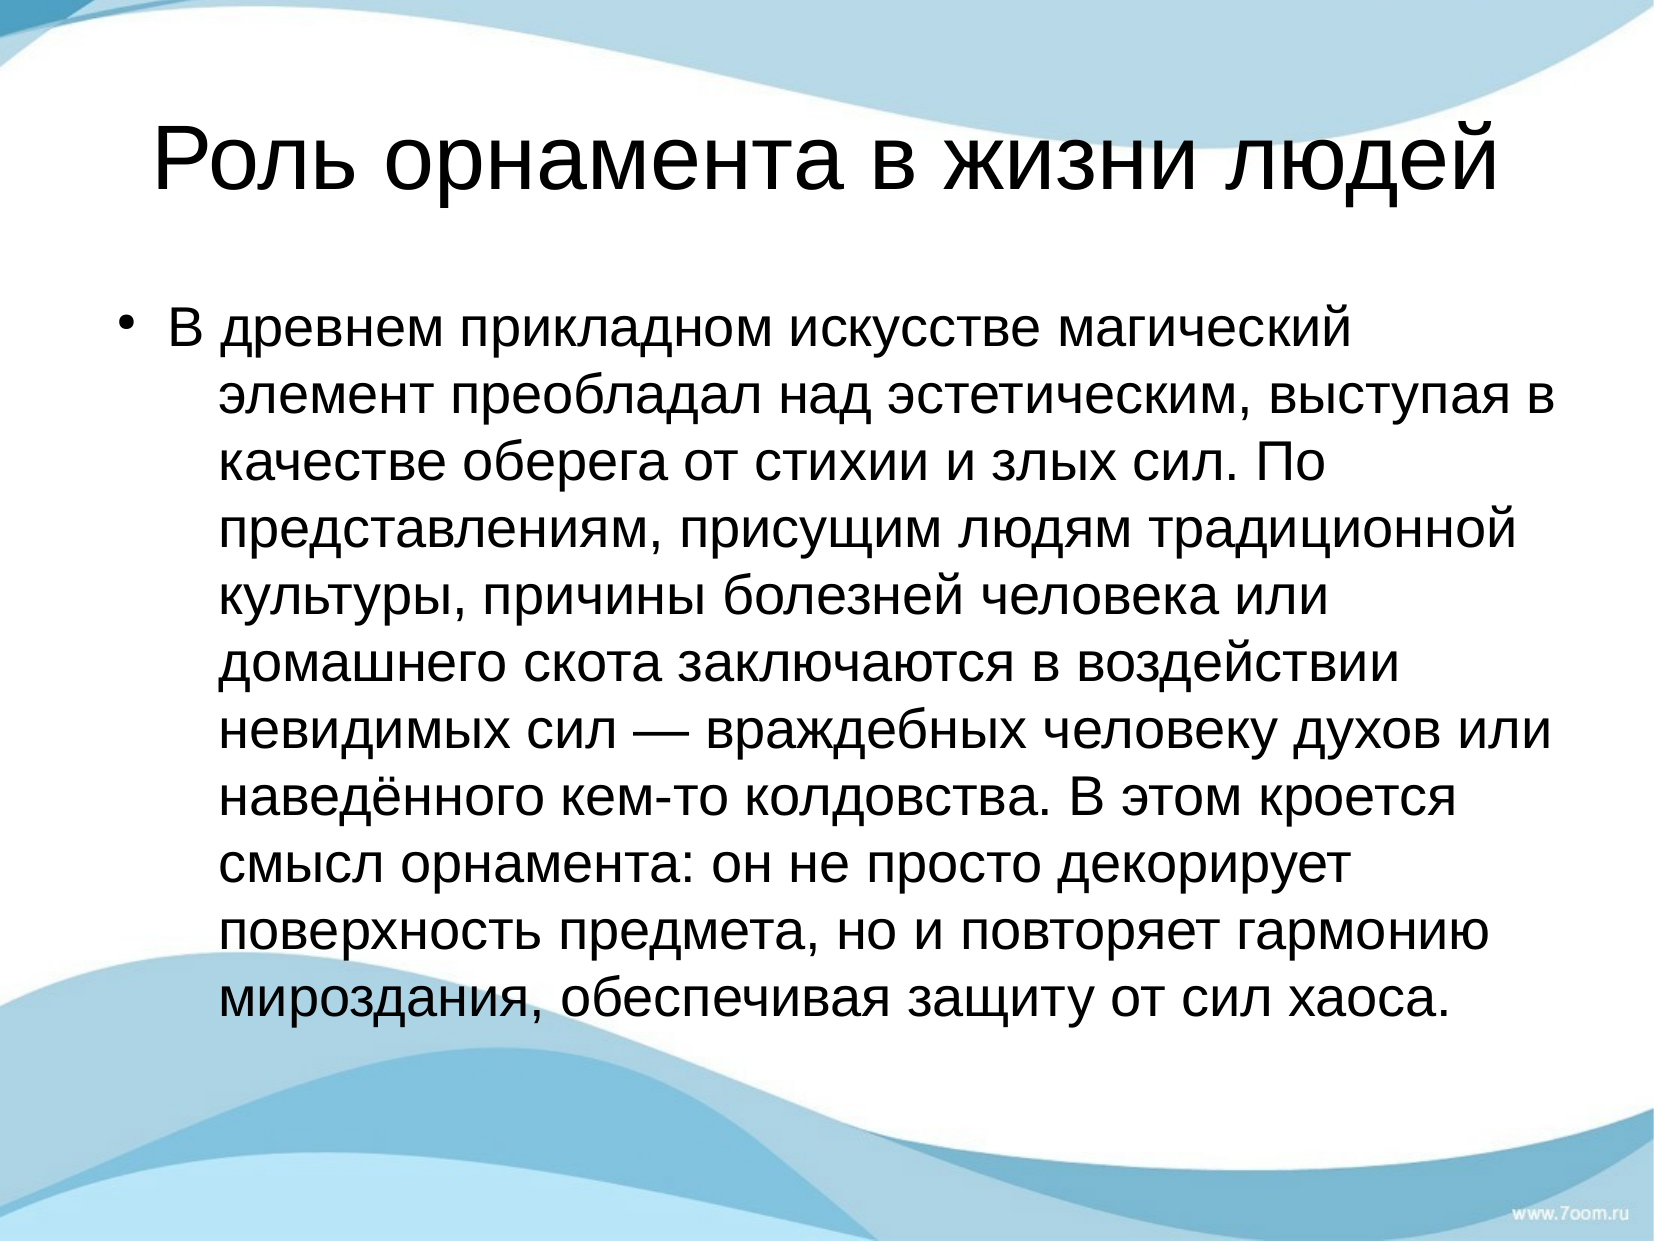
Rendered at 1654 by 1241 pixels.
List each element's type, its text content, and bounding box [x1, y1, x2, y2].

list В древнем прикладном искусстве магический элемент преобладал над эстетическим, выступая в качестве оберега от стихии и злых сил. По представлениям, присущим людям традиционной культуры, причины болезней человека или домашнего скота заключаются в воздействии невидимых сил — враждебных человеку духов или наведённого кем-то колдовства. В этом кроется смысл орнамента: он не просто декорирует поверхность предмета, но и повторяет гармонию мироздания, обеспечивая защиту от сил хаоса. [82, 290, 1571, 1094]
title Роль орнамента в жизни людей [82, 56, 1571, 250]
